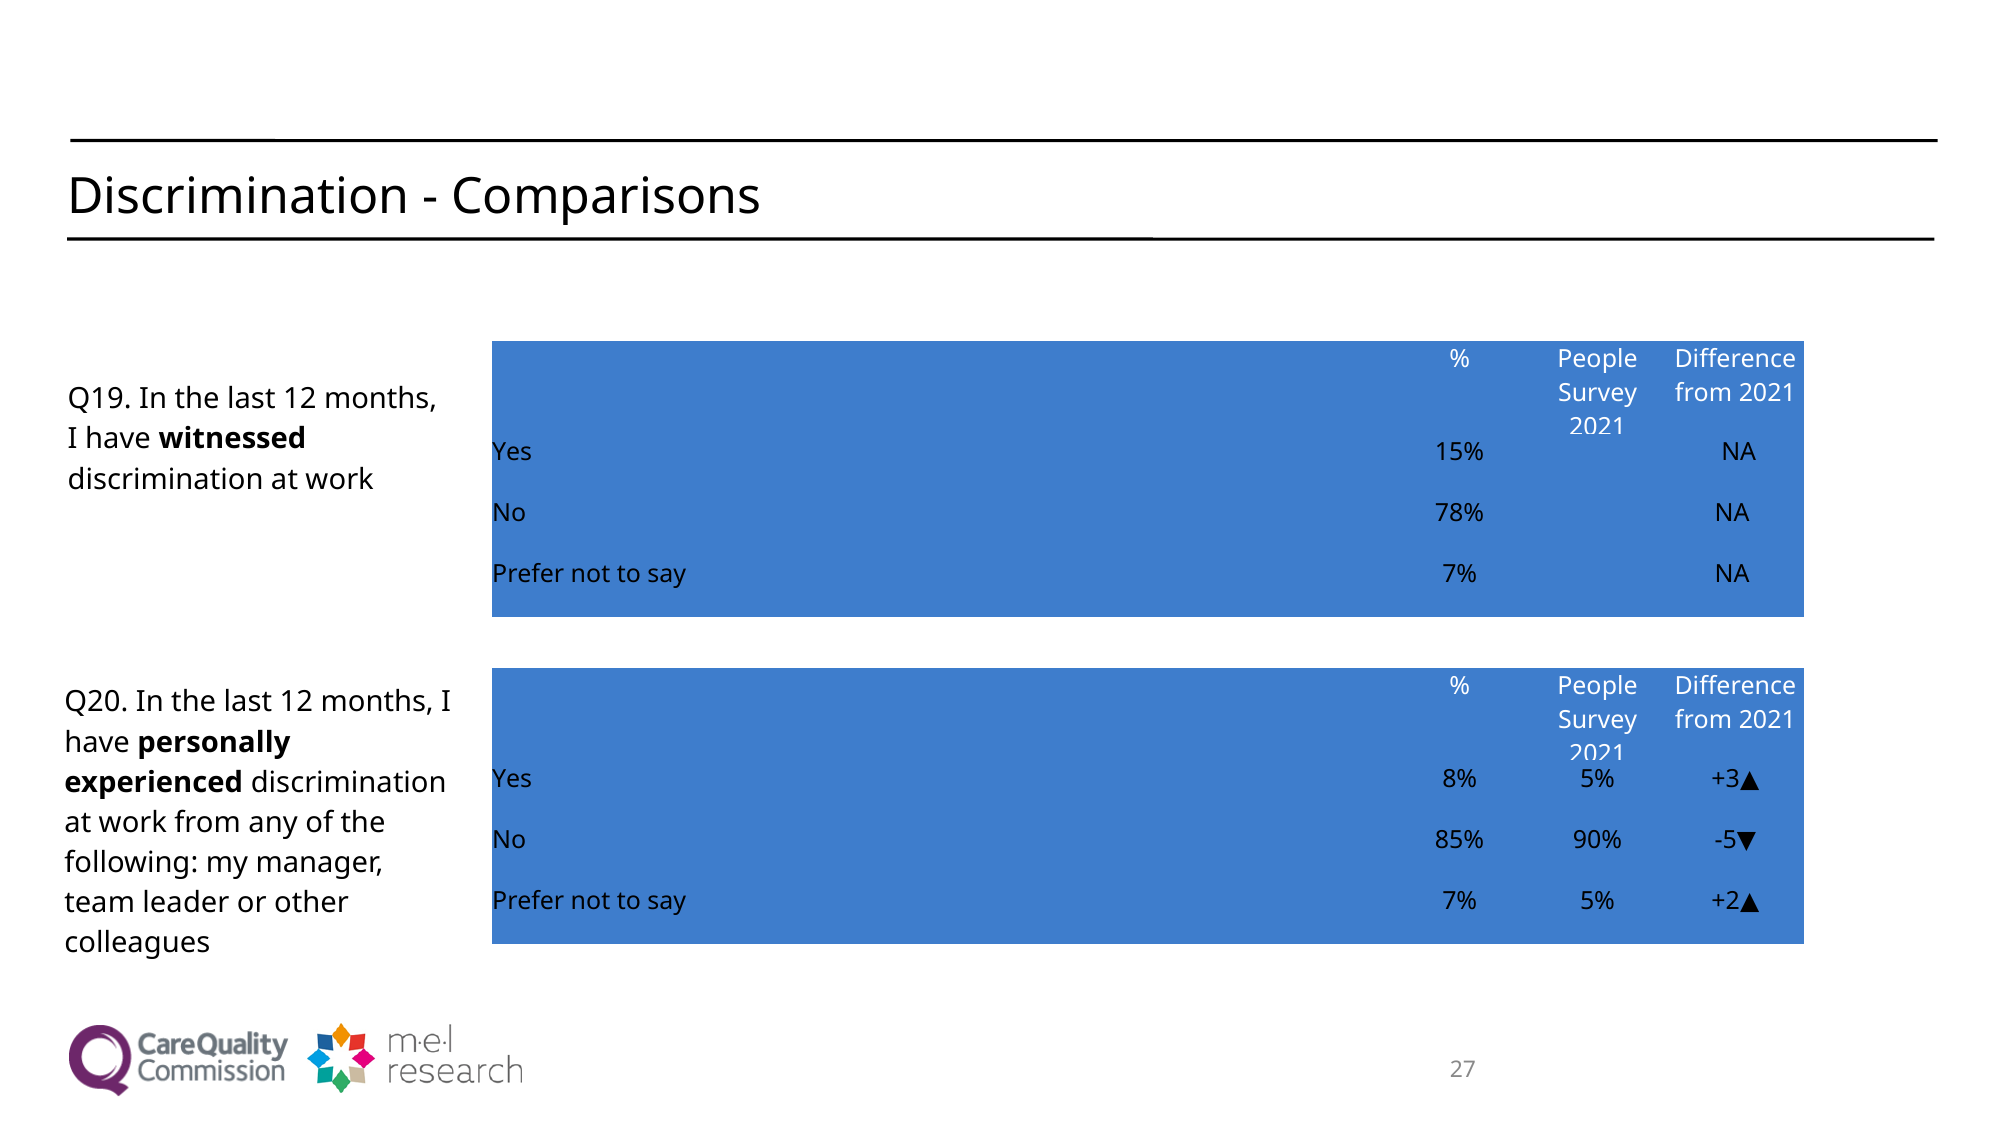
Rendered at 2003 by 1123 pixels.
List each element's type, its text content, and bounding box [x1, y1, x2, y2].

table_cell 85% [1391, 822, 1529, 883]
table_cell 7% [1391, 883, 1529, 944]
table_cell NA [1666, 434, 1804, 495]
table_cell 5% [1529, 883, 1666, 944]
table_header [492, 668, 1391, 760]
picture [67, 1023, 291, 1099]
table_header People Survey 2021 [1529, 341, 1666, 434]
picture [307, 1023, 522, 1093]
table_cell NA [1666, 495, 1804, 556]
table_cell [1529, 434, 1666, 495]
table_cell Yes [492, 434, 1391, 495]
table_cell [1529, 556, 1666, 617]
table_cell [1529, 495, 1666, 556]
table_cell 90% [1529, 822, 1666, 883]
table_cell Yes [492, 760, 1391, 822]
table_cell 7% [1391, 556, 1529, 617]
text_box Q20. In the last 12 months, I have personally experienced discrimination at work from any of the following: my manager, team leader or other colleagues [64, 675, 458, 959]
table_header Difference from 2021 [1666, 668, 1804, 760]
table_cell 78% [1391, 495, 1529, 556]
table_cell 8% [1391, 760, 1529, 822]
table_cell +2▲ [1666, 883, 1804, 944]
text_box 27 [1434, 1039, 1902, 1100]
table_cell No [492, 495, 1391, 556]
table_cell 5% [1529, 760, 1666, 822]
text_box Q19. In the last 12 months, I have witnessed discrimination at work [68, 372, 443, 495]
table_cell Prefer not to say [492, 556, 1391, 617]
table_header % [1391, 341, 1529, 434]
table_cell Prefer not to say [492, 883, 1391, 944]
title Discrimination - Comparisons [67, 143, 1938, 232]
table_header [492, 341, 1391, 434]
table_cell NA [1666, 556, 1804, 617]
table_cell 15% [1391, 434, 1529, 495]
table_header % [1391, 668, 1529, 760]
table_header People Survey 2021 [1529, 668, 1666, 760]
table_cell +3▲ [1666, 760, 1804, 822]
table_cell -5▼ [1666, 822, 1804, 883]
table_cell No [492, 822, 1391, 883]
table_header Difference from 2021 [1666, 341, 1804, 434]
